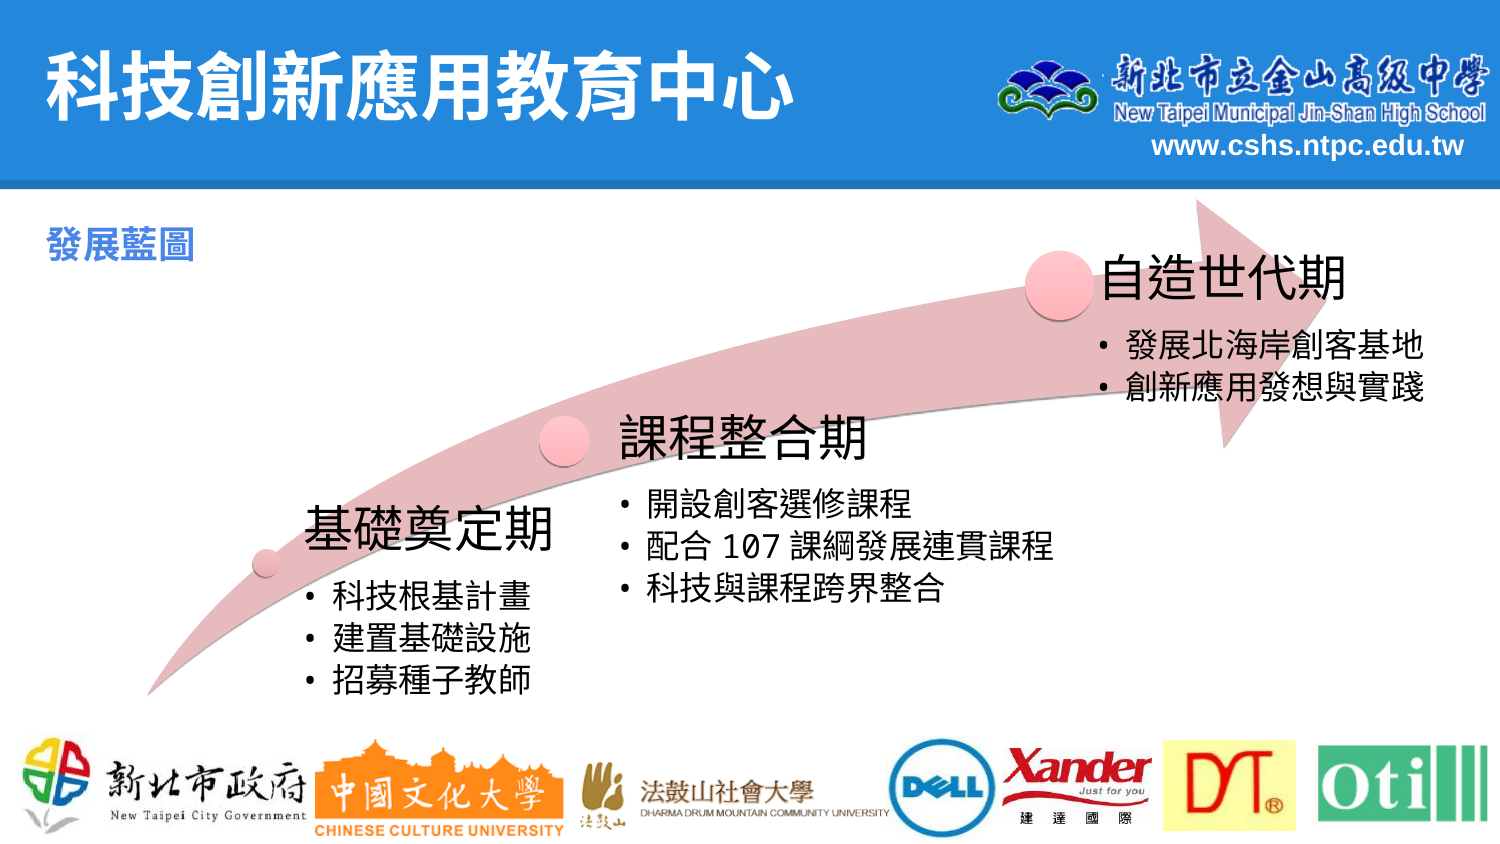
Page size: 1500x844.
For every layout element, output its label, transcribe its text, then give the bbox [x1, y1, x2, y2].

text_box 發展藍圖 [30, 205, 1343, 292]
text_box 自造世代期 發展北海岸創客基地 創新應用發想與實踐 [1060, 253, 1457, 718]
text_box [146, 542, 289, 696]
text_box www.cshs.ntpc.edu.tw [1122, 131, 1495, 151]
picture [315, 737, 999, 840]
text_box [345, 292, 1060, 504]
picture [1002, 748, 1152, 824]
picture [1312, 738, 1495, 828]
text_box [1196, 199, 1205, 205]
picture [934, 50, 1495, 131]
text_box 課程整合期 開設創客選修課程 配合107課綱發展連貫課程 科技與課程跨界整合 [592, 412, 1060, 718]
picture [17, 734, 313, 836]
title 科技創新應用教育中心 [30, 24, 928, 140]
text_box 基礎奠定期 科技根基計畫 建置基礎設施 招募種子教師 [289, 504, 592, 698]
picture [1163, 740, 1296, 832]
